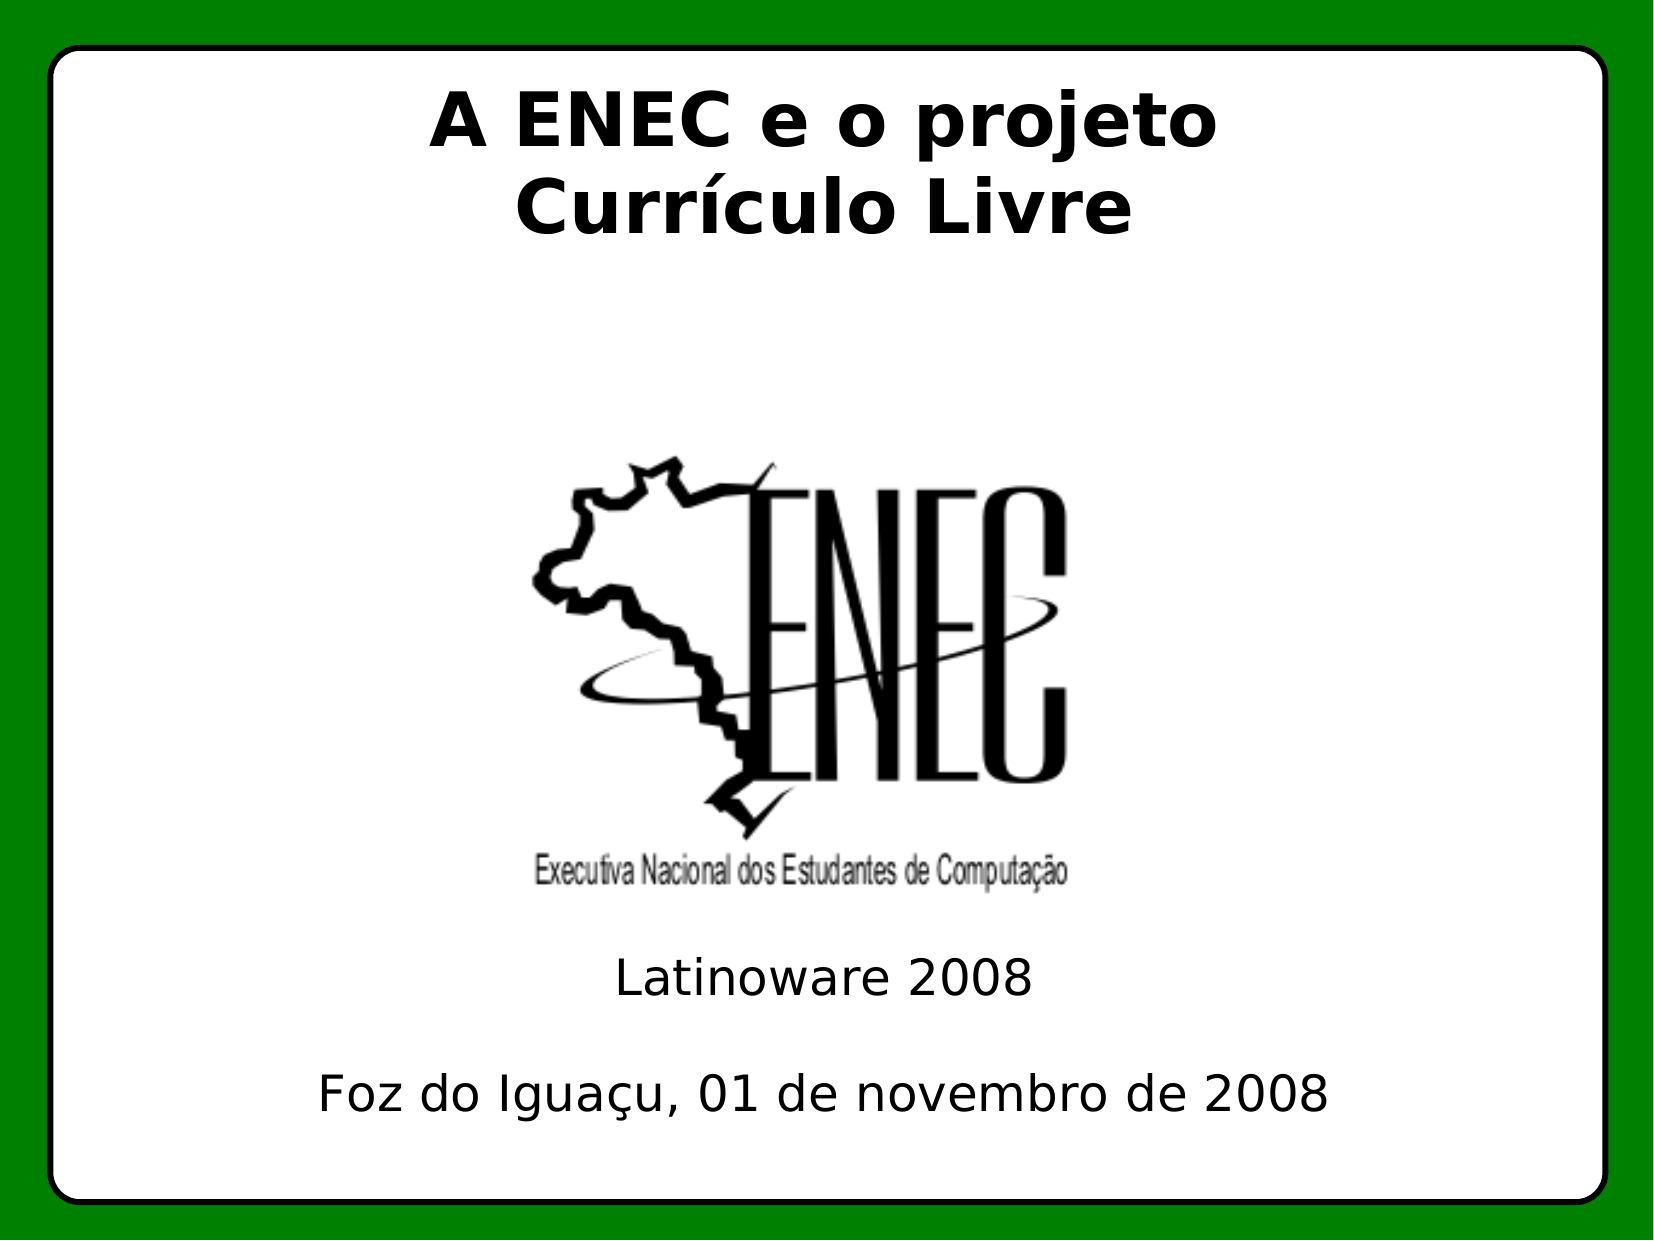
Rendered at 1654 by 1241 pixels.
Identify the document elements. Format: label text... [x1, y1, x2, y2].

title A ENEC e o projeto Currículo Livre Latinoware 2008 Foz do Iguaçu, 01 de novembro de 2008 [118, 76, 1531, 1124]
picture [499, 428, 1104, 896]
